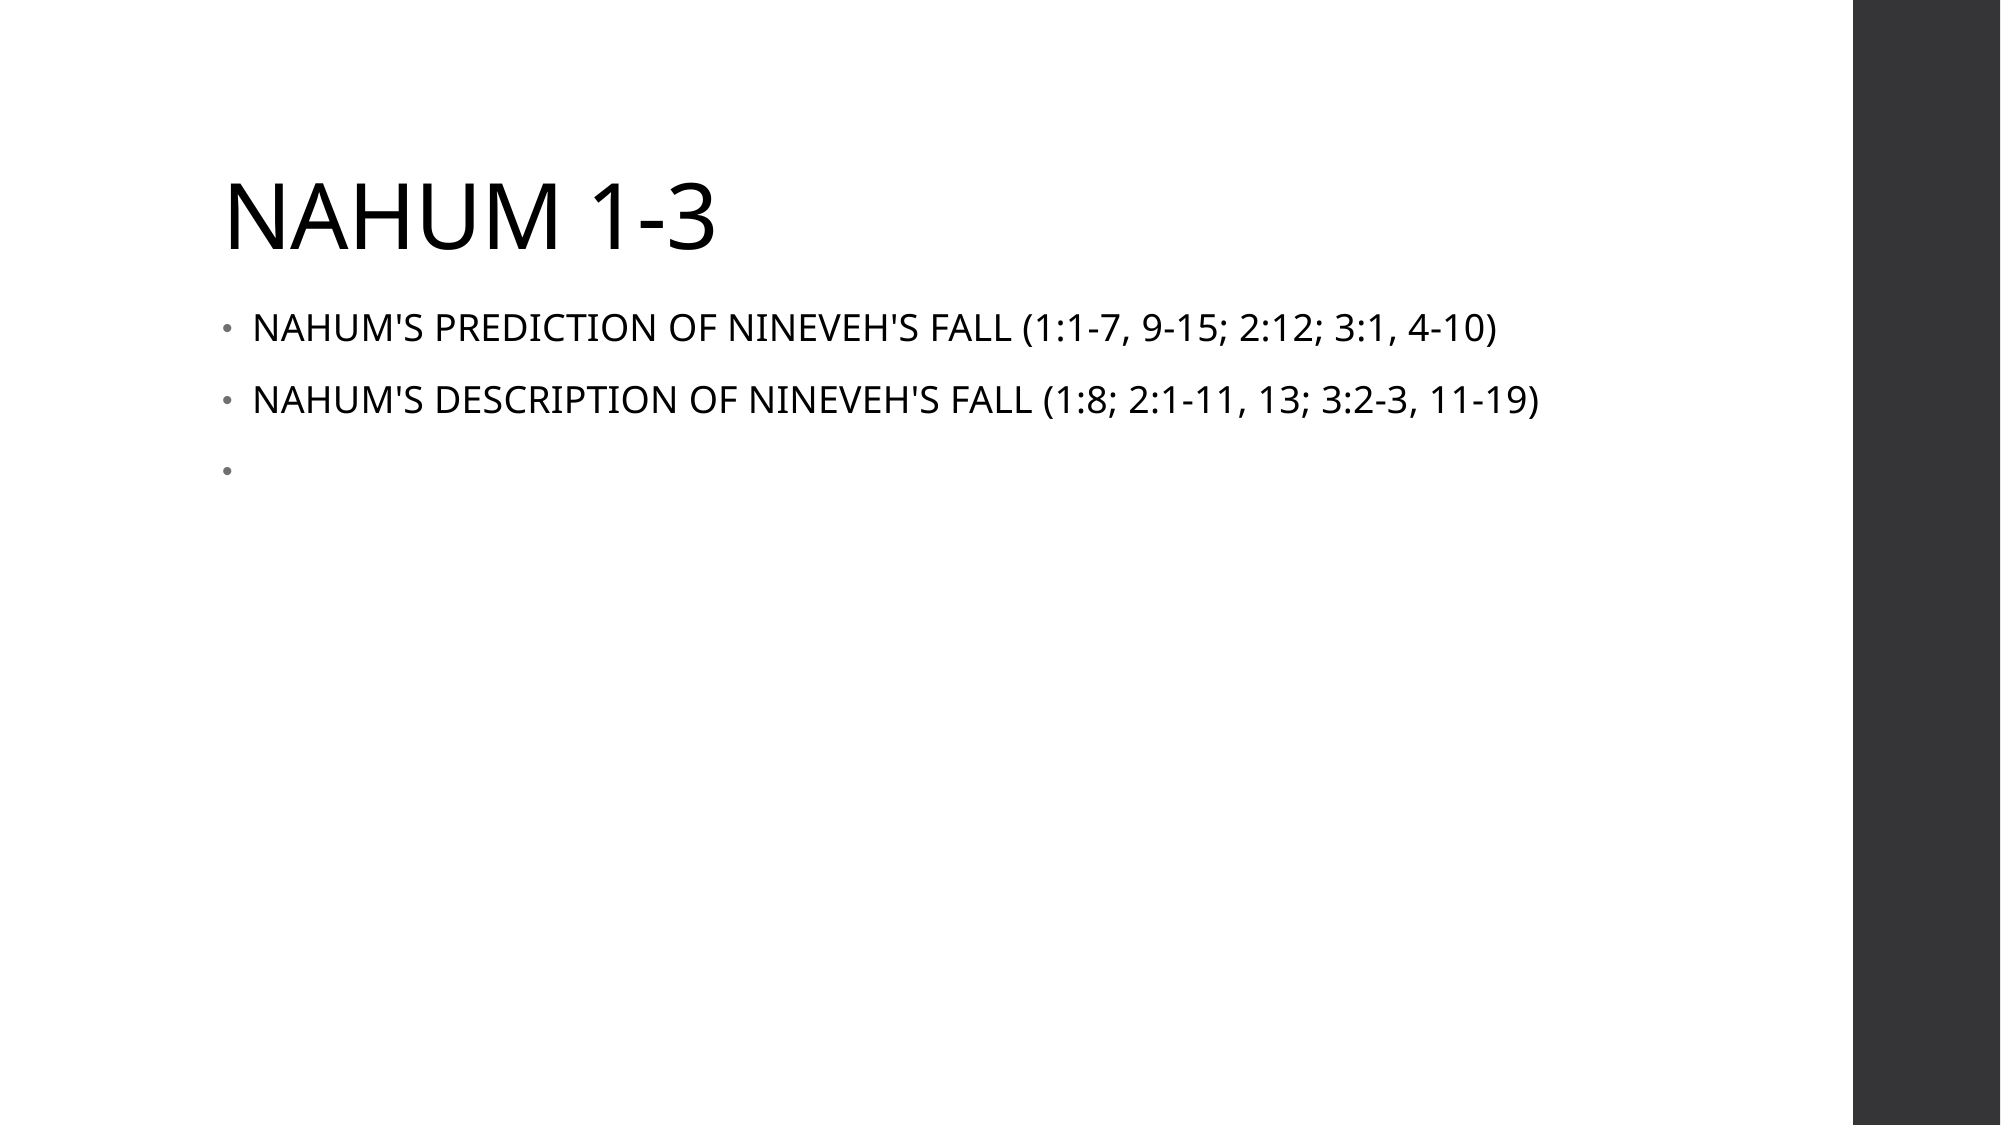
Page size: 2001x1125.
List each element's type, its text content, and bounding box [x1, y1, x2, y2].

title NAHUM 1-3 [206, 60, 1797, 278]
list NAHUM'S PREDICTION OF NINEVEH'S FALL (1:1-7, 9-15; 2:12; 3:1, 4-10) NAHUM'S DESCRIPTION OF NINEVEH'S FALL (1:8; 2:1-11, 13; 3:2-3, 11-19) [206, 299, 1617, 1014]
